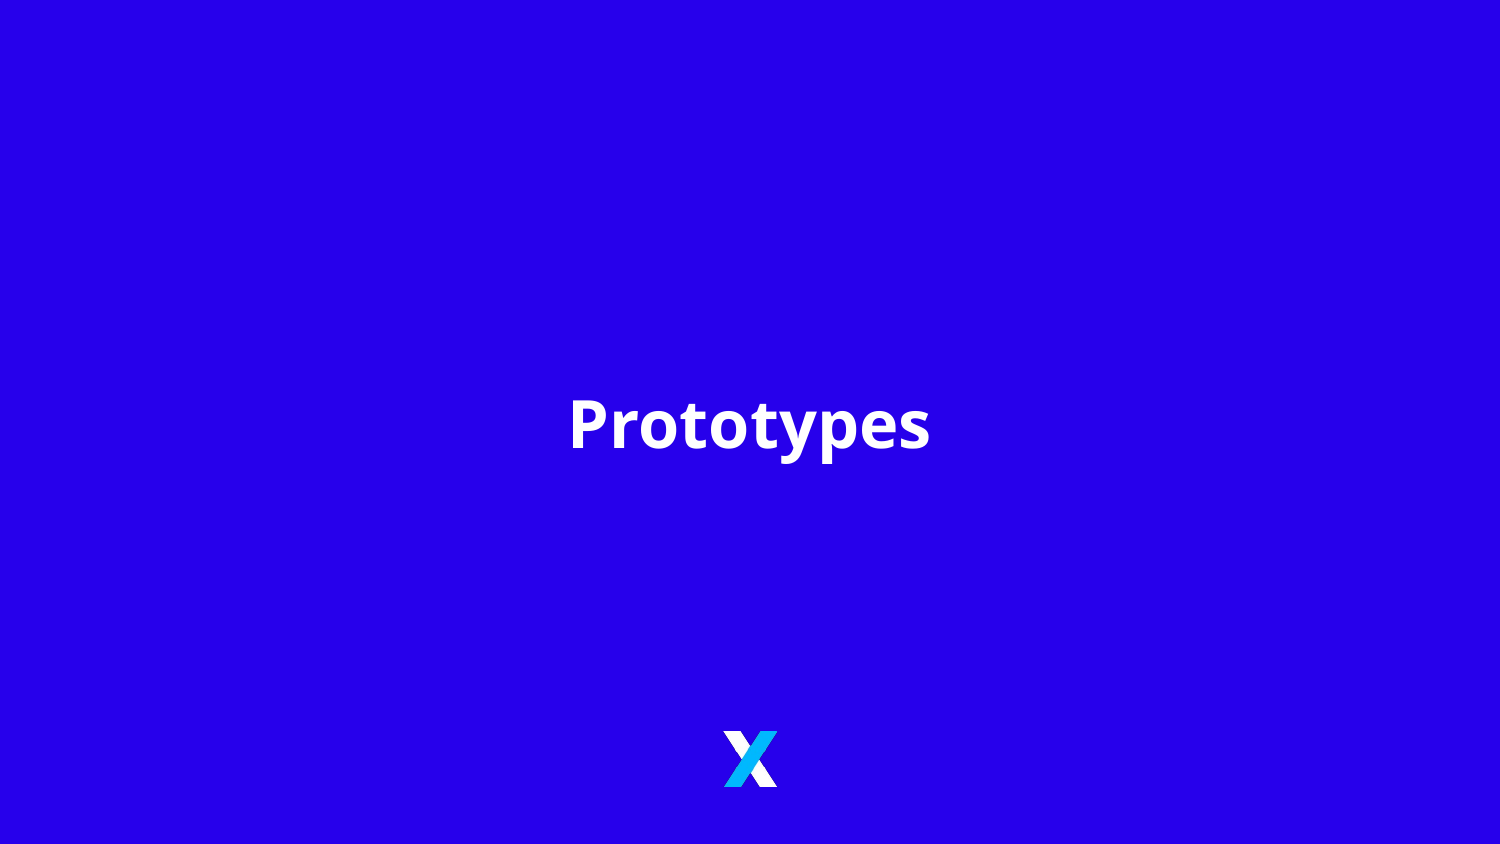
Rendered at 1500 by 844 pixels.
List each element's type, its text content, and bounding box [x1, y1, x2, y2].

title Prototypes [138, 352, 1362, 491]
picture [722, 731, 759, 787]
picture [743, 733, 778, 787]
